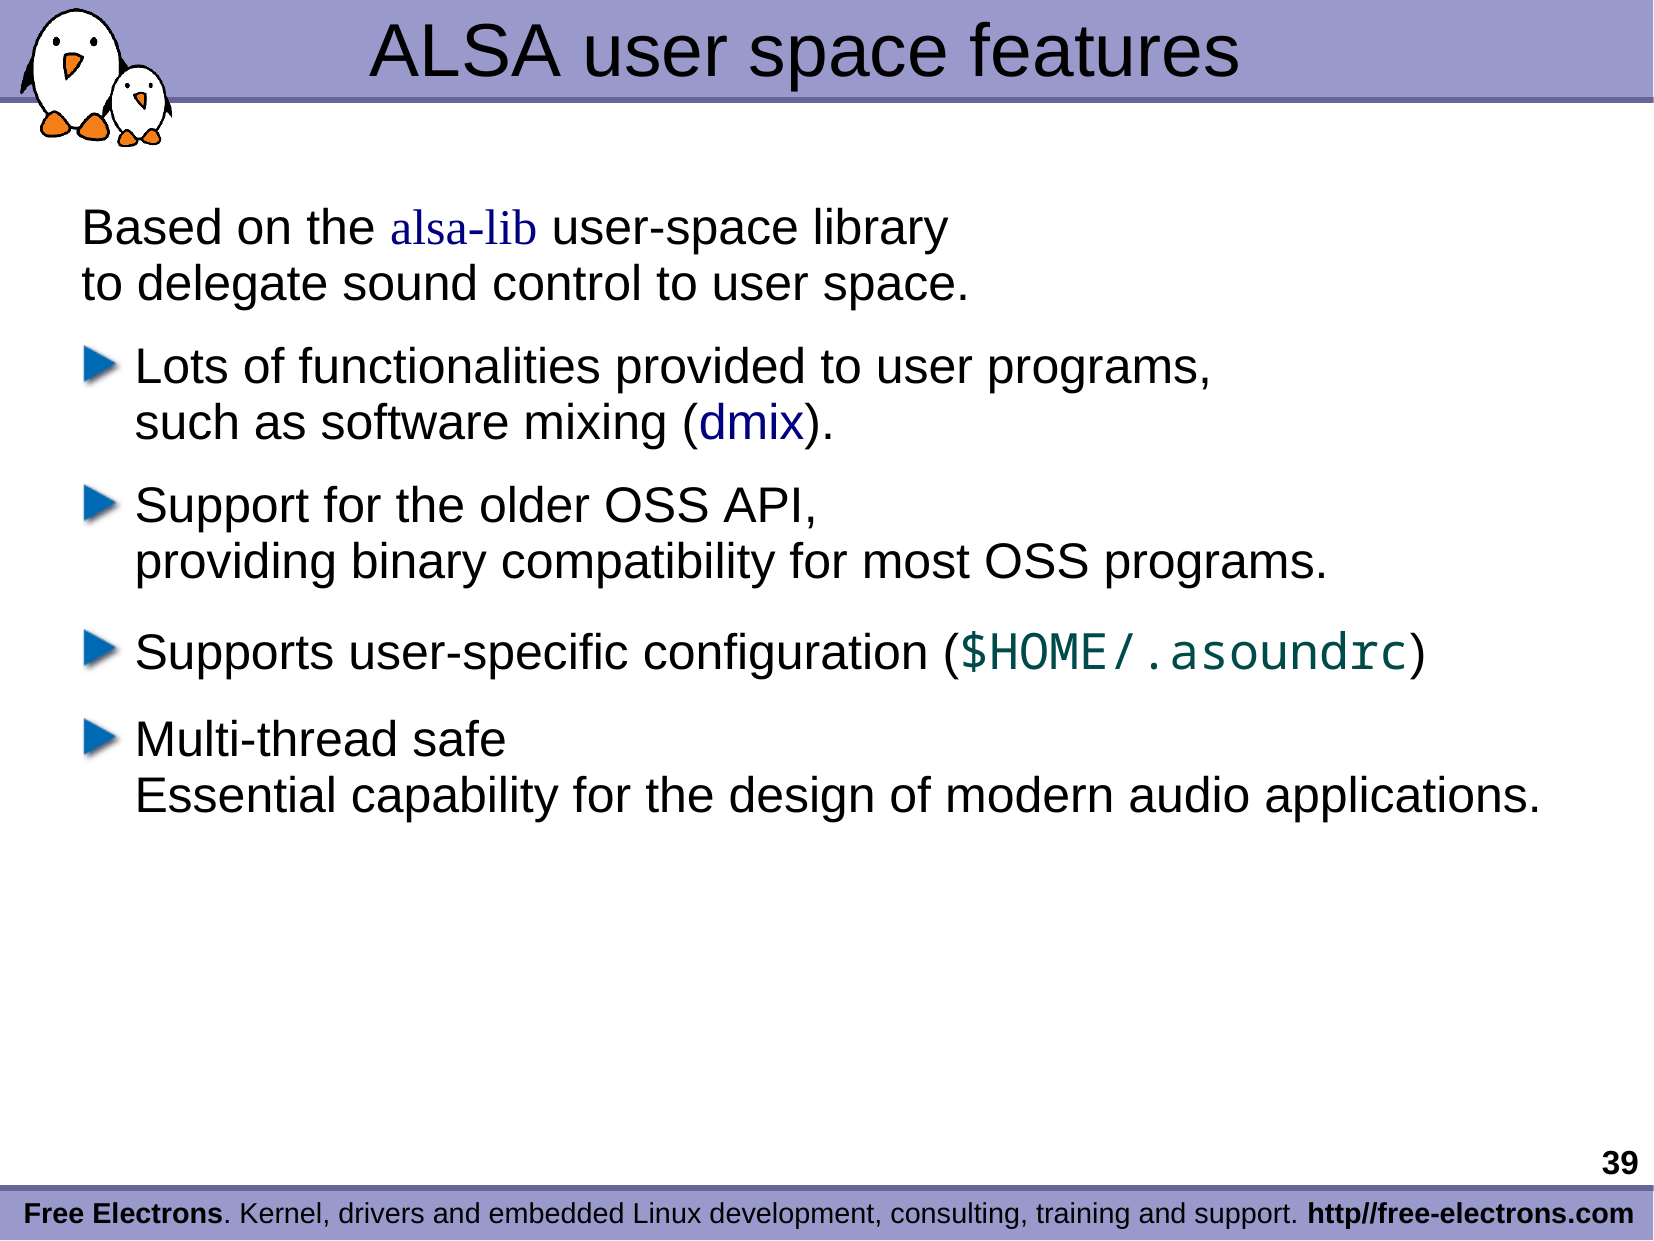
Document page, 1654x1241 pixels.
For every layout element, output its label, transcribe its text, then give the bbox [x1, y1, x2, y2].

picture [20, 8, 172, 147]
title ALSA user space features [60, 0, 1551, 101]
list Based on the alsa-lib user-space library to delegate sound control to user space. Lots of functionalities provided to user programs, such as software mixing (dmix). Support for the older OSS API, providing binary compatibility for most OSS programs. Supports user-specific configuration ($HOME/.asoundrc) Multi-thread safe Essential capability for the design of modern audio applications. [63, 199, 1557, 1050]
